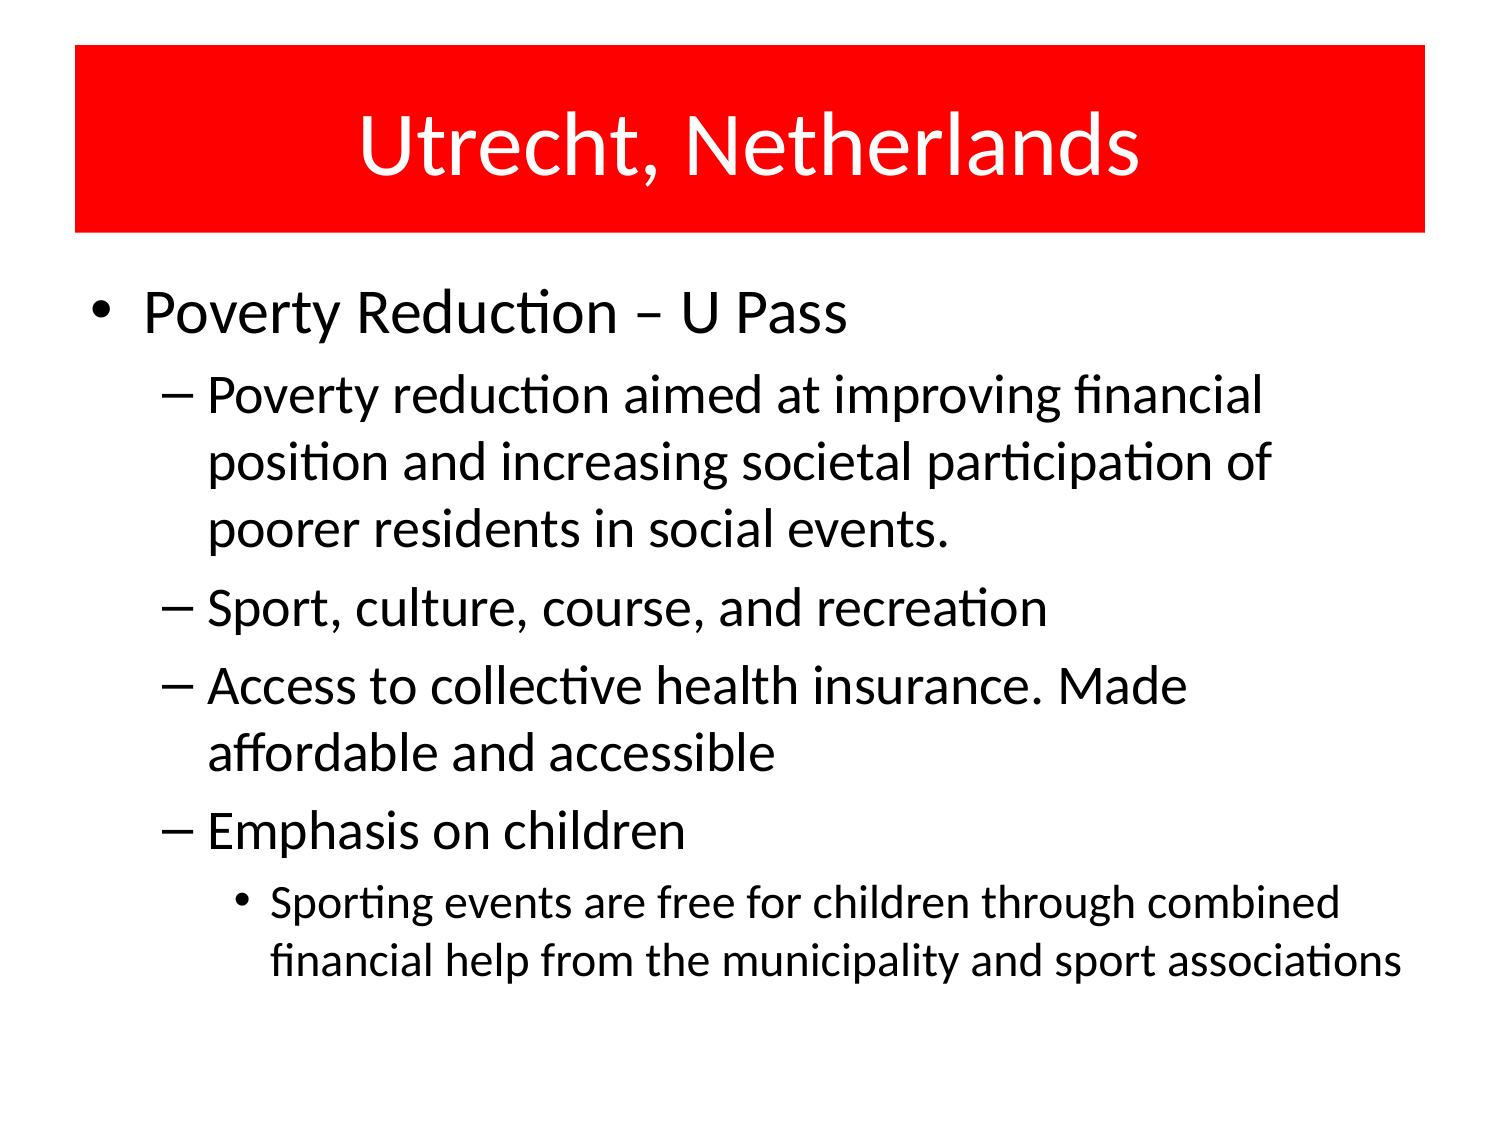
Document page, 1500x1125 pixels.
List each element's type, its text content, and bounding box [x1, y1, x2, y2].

title Utrecht, Netherlands [75, 45, 1425, 233]
list Poverty Reduction – U Pass Poverty reduction aimed at improving financial position and increasing societal participation of poorer residents in social events. Sport, culture, course, and recreation Access to collective health insurance. Made affordable and accessible Emphasis on children Sporting events are free for children through combined financial help from the municipality and sport associations [75, 262, 1425, 1005]
